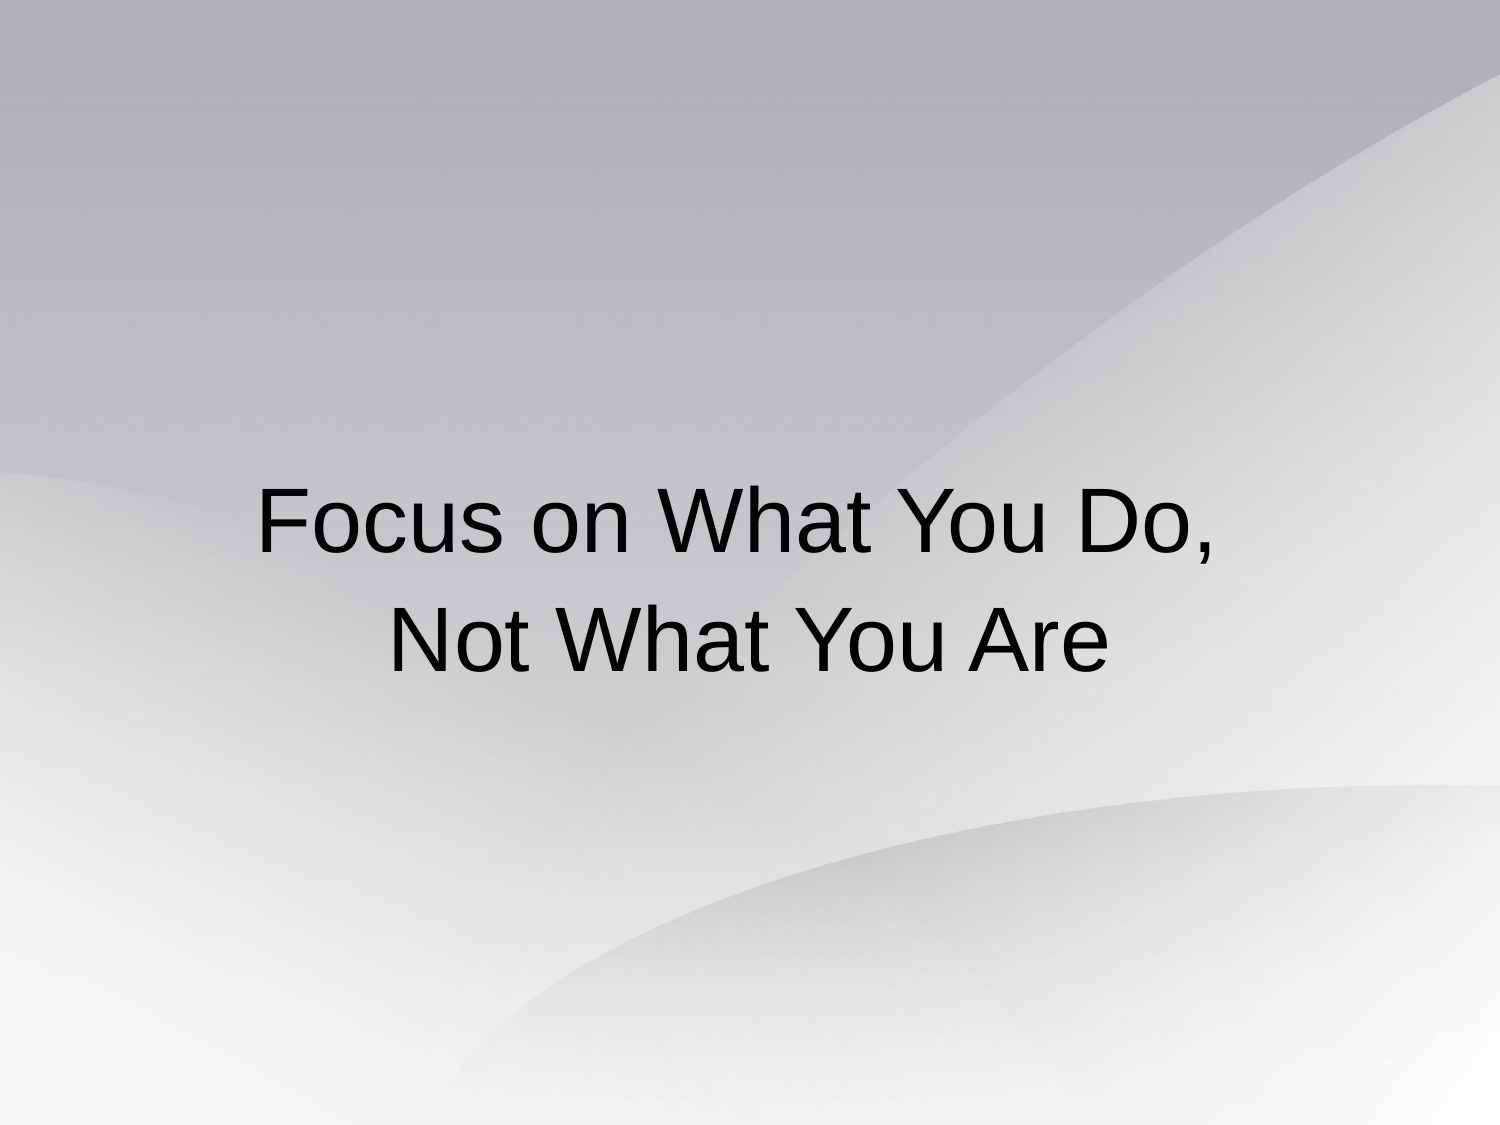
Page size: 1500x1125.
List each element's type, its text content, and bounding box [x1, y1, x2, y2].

picture [0, 0, 1500, 1125]
subtitle Focus on What You Do, Not What You Are [112, 291, 1388, 869]
